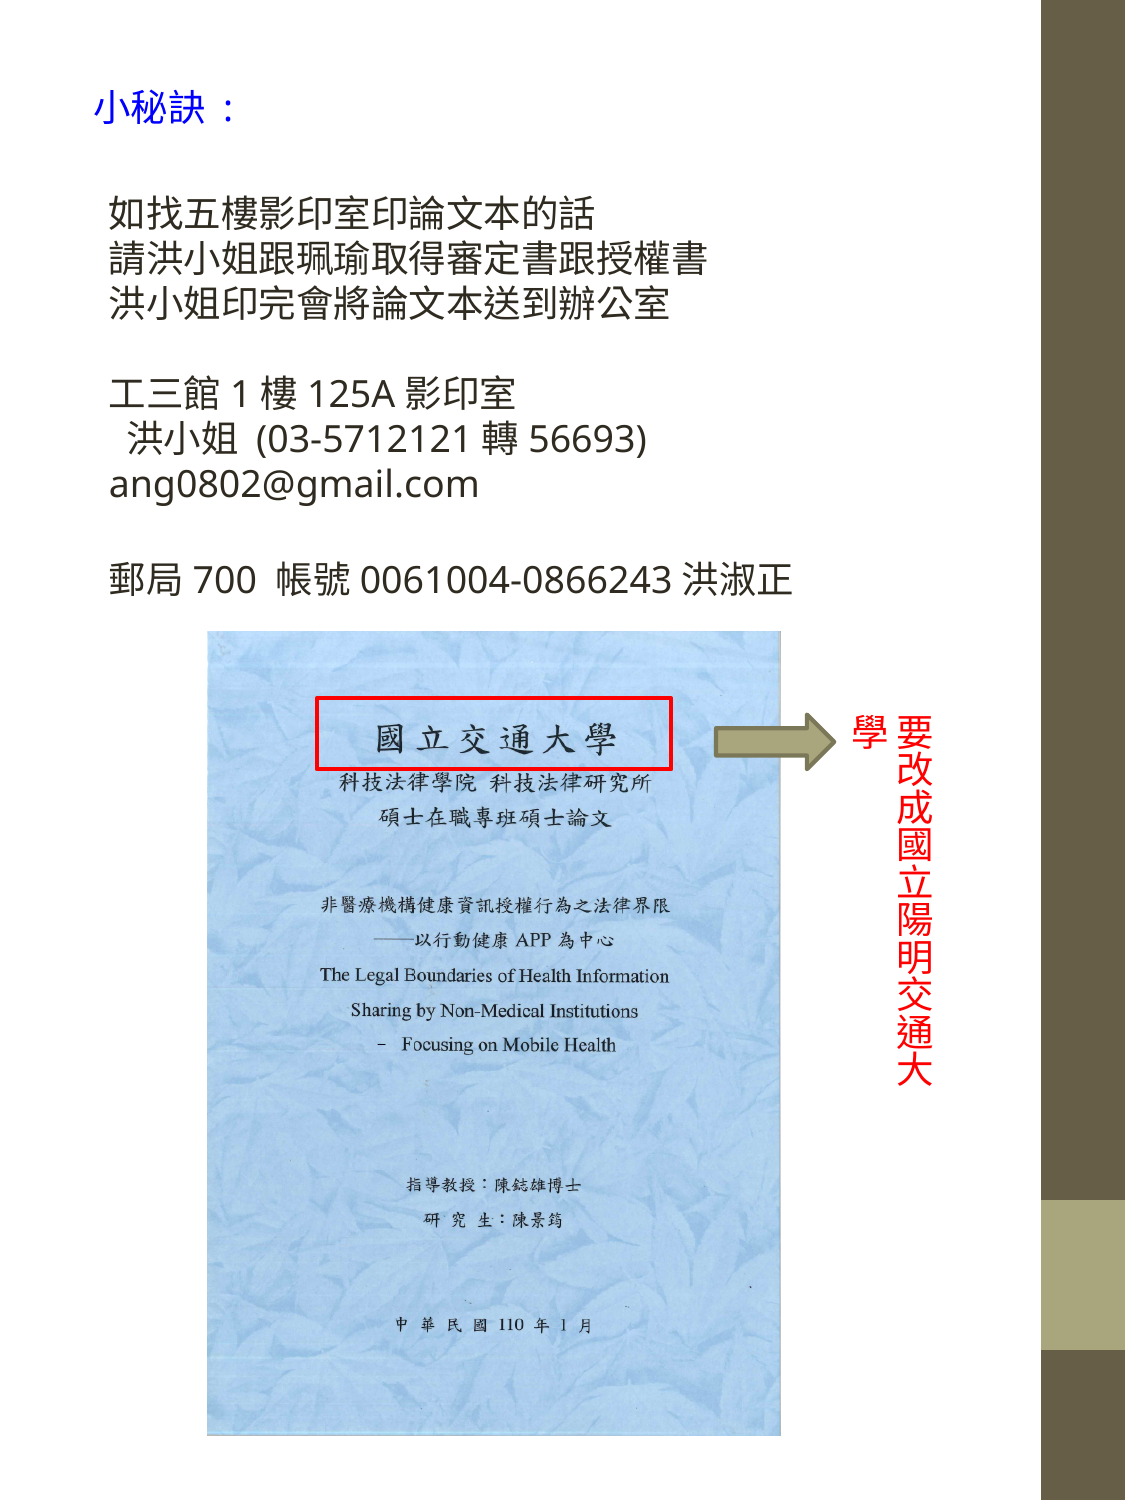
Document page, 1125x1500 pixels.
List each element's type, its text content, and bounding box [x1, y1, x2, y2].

text_box 小秘訣 : [78, 77, 248, 137]
text_box 如找五樓影印室印論文本的話 請洪小姐跟珮瑜取得審定書跟授權書 洪小姐印完會將論文本送到辦公室 工三館1樓125A影印室 洪小姐 (03-5712121轉56693) ang0802@gmail.com 郵局700 帳號0061004-0866243洪淑正 [93, 183, 773, 653]
picture [207, 631, 781, 1436]
text_box 要改成國立陽明交通大學 [868, 698, 944, 1130]
text_box [716, 714, 835, 770]
